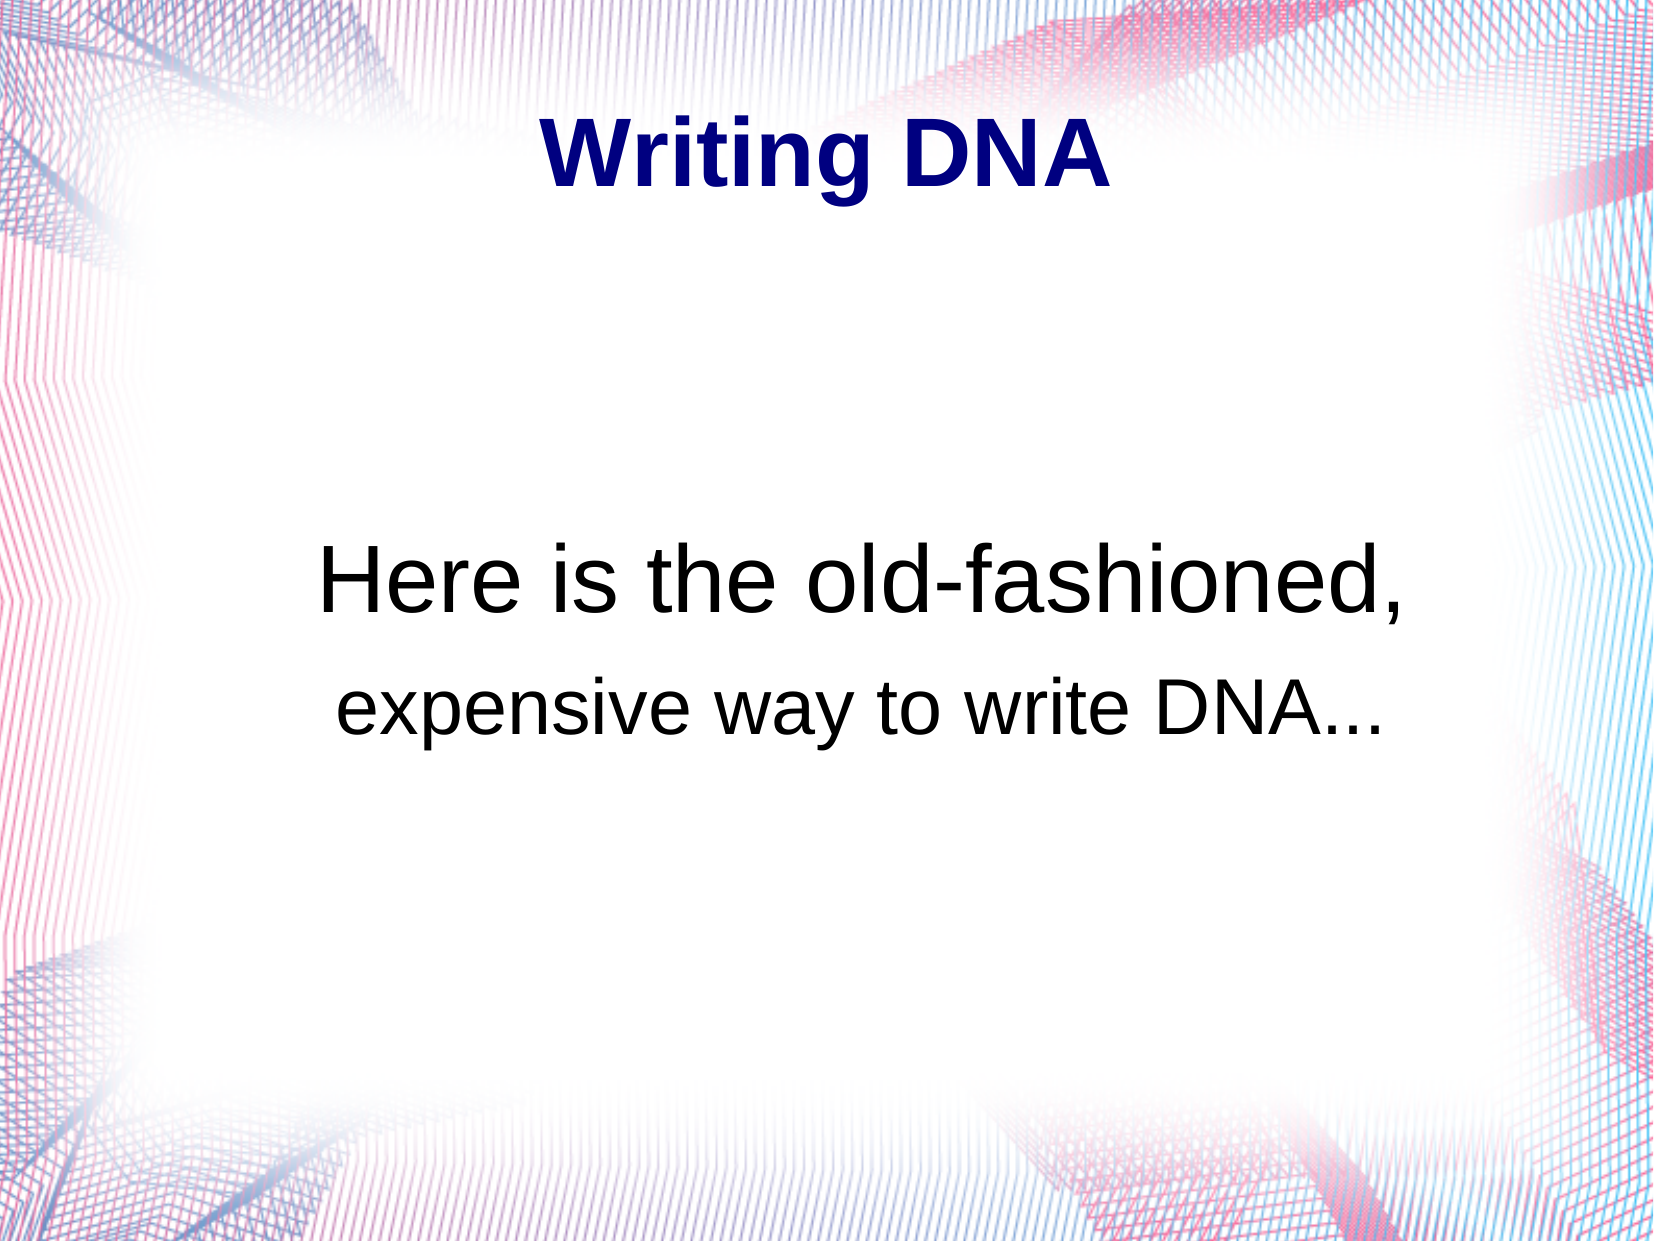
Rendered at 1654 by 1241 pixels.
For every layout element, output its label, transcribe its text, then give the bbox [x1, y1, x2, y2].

picture [0, 0, 1654, 1241]
title Writing DNA [82, 49, 1571, 257]
list Here is the old-fashioned, expensive way to write DNA... [82, 290, 1571, 1109]
